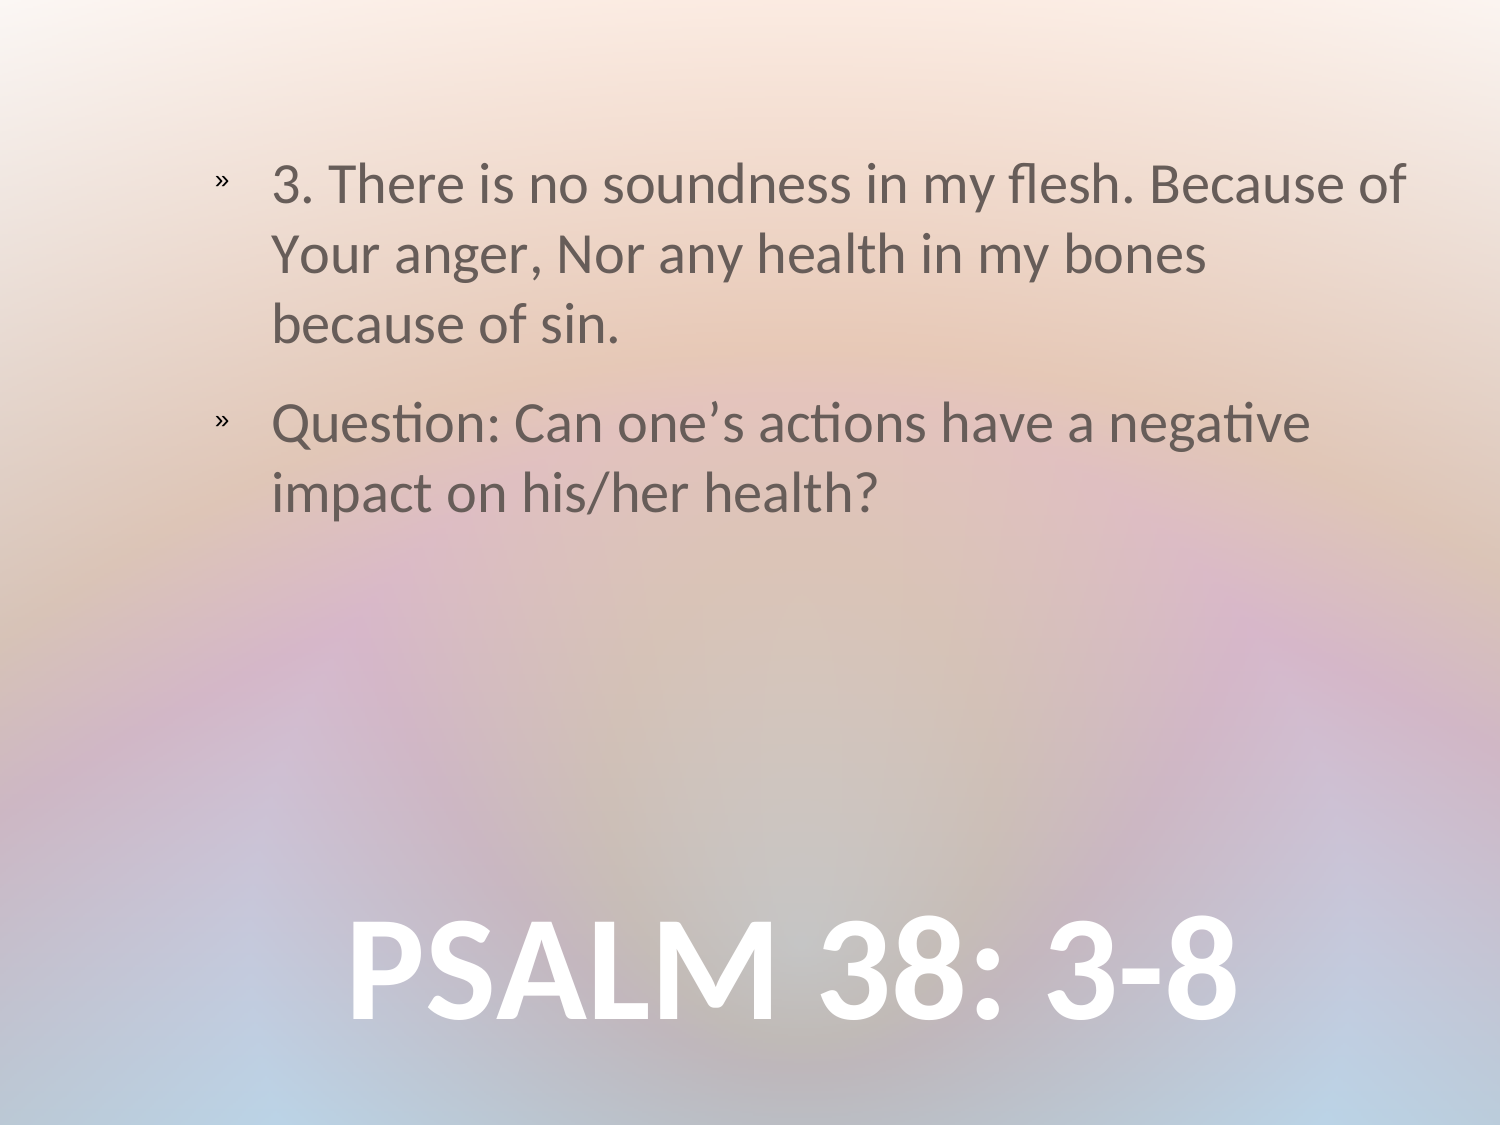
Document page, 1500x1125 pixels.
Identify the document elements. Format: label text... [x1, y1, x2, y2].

picture [0, 0, 1500, 1125]
title PSALM 38: 3-8 [200, 863, 1388, 1050]
list 3. There is no soundness in my flesh. Because of Your anger, Nor any health in my bones because of sin. Question: Can one’s actions have a negative impact on his/her health? [200, 137, 1425, 863]
